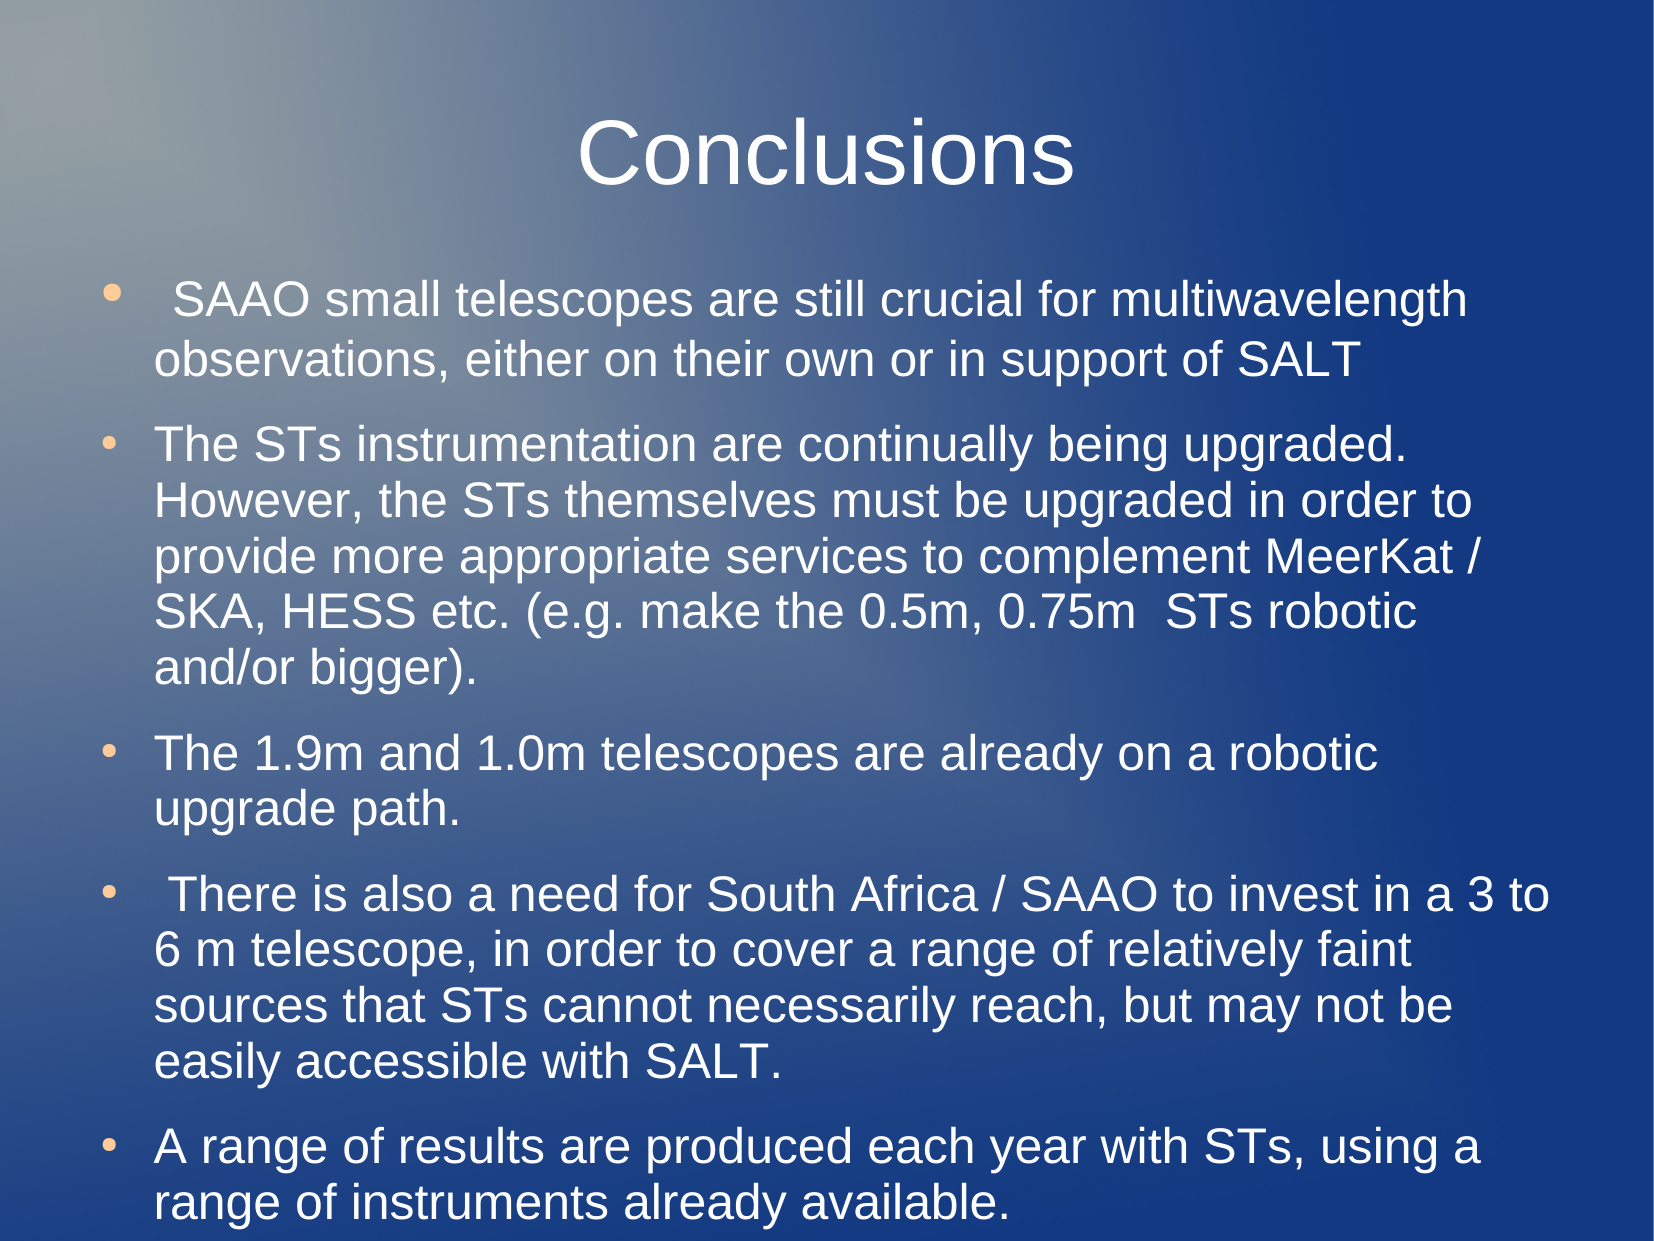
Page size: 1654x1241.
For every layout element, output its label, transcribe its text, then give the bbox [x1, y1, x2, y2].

picture [0, 0, 1654, 1241]
list SAAO small telescopes are still crucial for multiwavelength observations, either on their own or in support of SALT The STs instrumentation are continually being upgraded. However, the STs themselves must be upgraded in order to provide more appropriate services to complement MeerKat / SKA, HESS etc. (e.g. make the 0.5m, 0.75m STs robotic and/or bigger). The 1.9m and 1.0m telescopes are already on a robotic upgrade path. There is also a need for South Africa / SAAO to invest in a 3 to 6 m telescope, in order to cover a range of relatively faint sources that STs cannot necessarily reach, but may not be easily accessible with SALT. A range of results are produced each year with STs, using a range of instruments already available. [82, 256, 1571, 1241]
title Conclusions [82, 49, 1571, 256]
